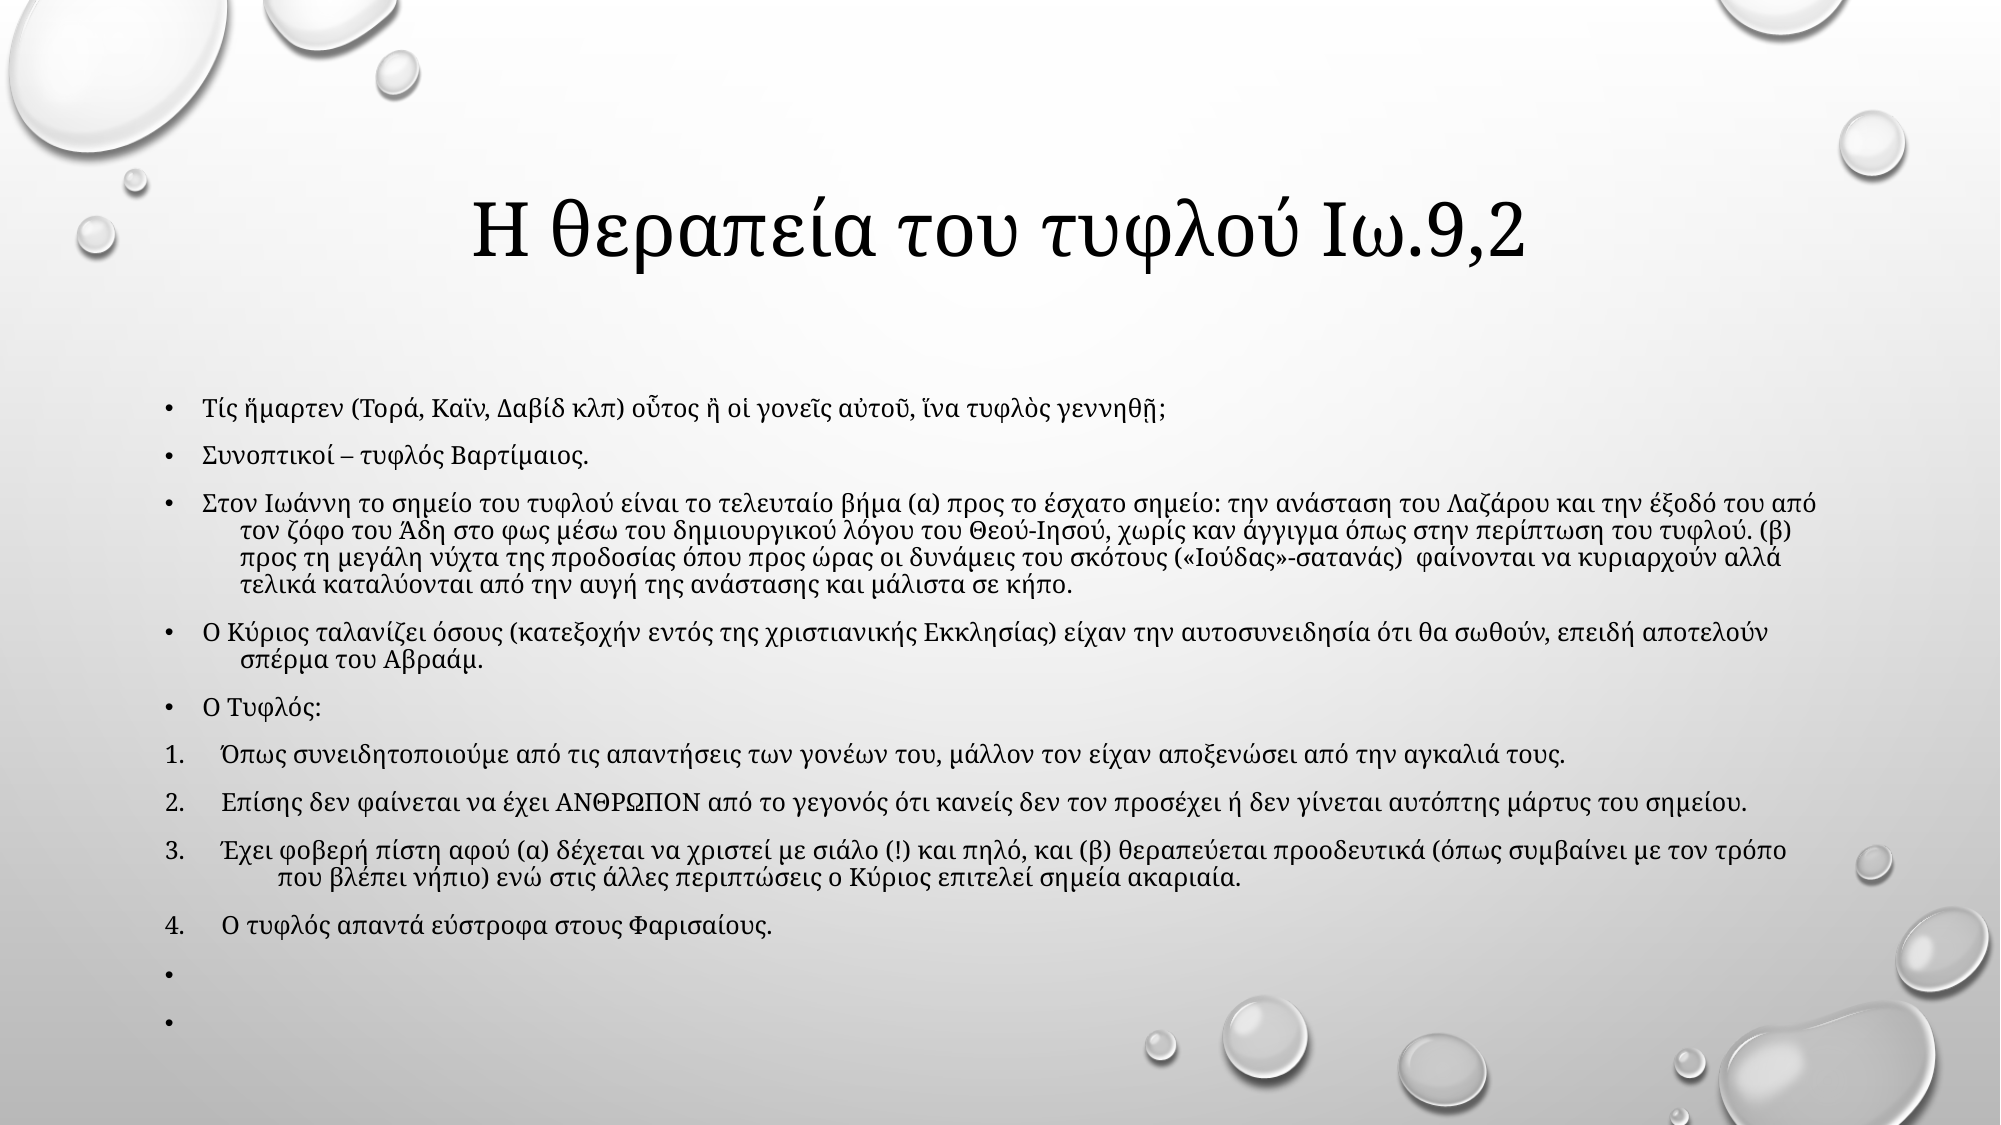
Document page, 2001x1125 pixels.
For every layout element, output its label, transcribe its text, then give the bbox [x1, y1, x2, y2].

title Η θεραπεία του τυφλού Ιω.9,2 [149, 101, 1851, 364]
list Τίς ἥμαρτεν (Toρά, Καϊν, Δαβίδ κλπ) οὗτος ἢ οἱ γονεῖς αὐτοῦ, ἵνα τυφλὸς γεννηθῇ; Συνοπτικοί – τυφλός Βαρτίμαιος. Στον Ιωάννη το σημείο του τυφλού είναι το τελευταίο βήμα (α) προς το έσχατο σημείο: την ανάσταση του Λαζάρου και την έξοδό του από τον ζόφο του Άδη στο φως μέσω του δημιουργικού λόγου του Θεού-Ιησού, χωρίς καν άγγιγμα όπως στην περίπτωση του τυφλού. (β) προς τη μεγάλη νύχτα της προδοσίας όπου προς ώρας οι δυνάμεις του σκότους («Ιούδας»-σατανάς) φαίνονται να κυριαρχούν αλλά τελικά καταλύονται από την αυγή της ανάστασης και μάλιστα σε κήπο. Ο Κύριος ταλανίζει όσους (κατεξοχήν εντός της χριστιανικής Εκκλησίας) είχαν την αυτοσυνειδησία ότι θα σωθούν, επειδή αποτελούν σπέρμα του Αβραάμ. Ο Τυφλός: Όπως συνειδητοποιούμε από τις απαντήσεις των γονέων του, μάλλον τον είχαν αποξενώσει από την αγκαλιά τους. Επίσης δεν φαίνεται να έχει ΑΝΘΡΩΠΟΝ από το γεγονός ότι κανείς δεν τον προσέχει ή δεν γίνεται αυτόπτης μάρτυς του σημείου. Έχει φοβερή πίστη αφού (α) δέχεται να χριστεί με σιάλο (!) και πηλό, και (β) θεραπεύεται προοδευτικά (όπως συμβαίνει με τον τρόπο που βλέπει νήπιο) ενώ στις άλλες περιπτώσεις ο Κύριος επιτελεί σημεία ακαριαία. Ο τυφλός απαντά εύστροφα στους Φαρισαίους. [149, 388, 1850, 950]
